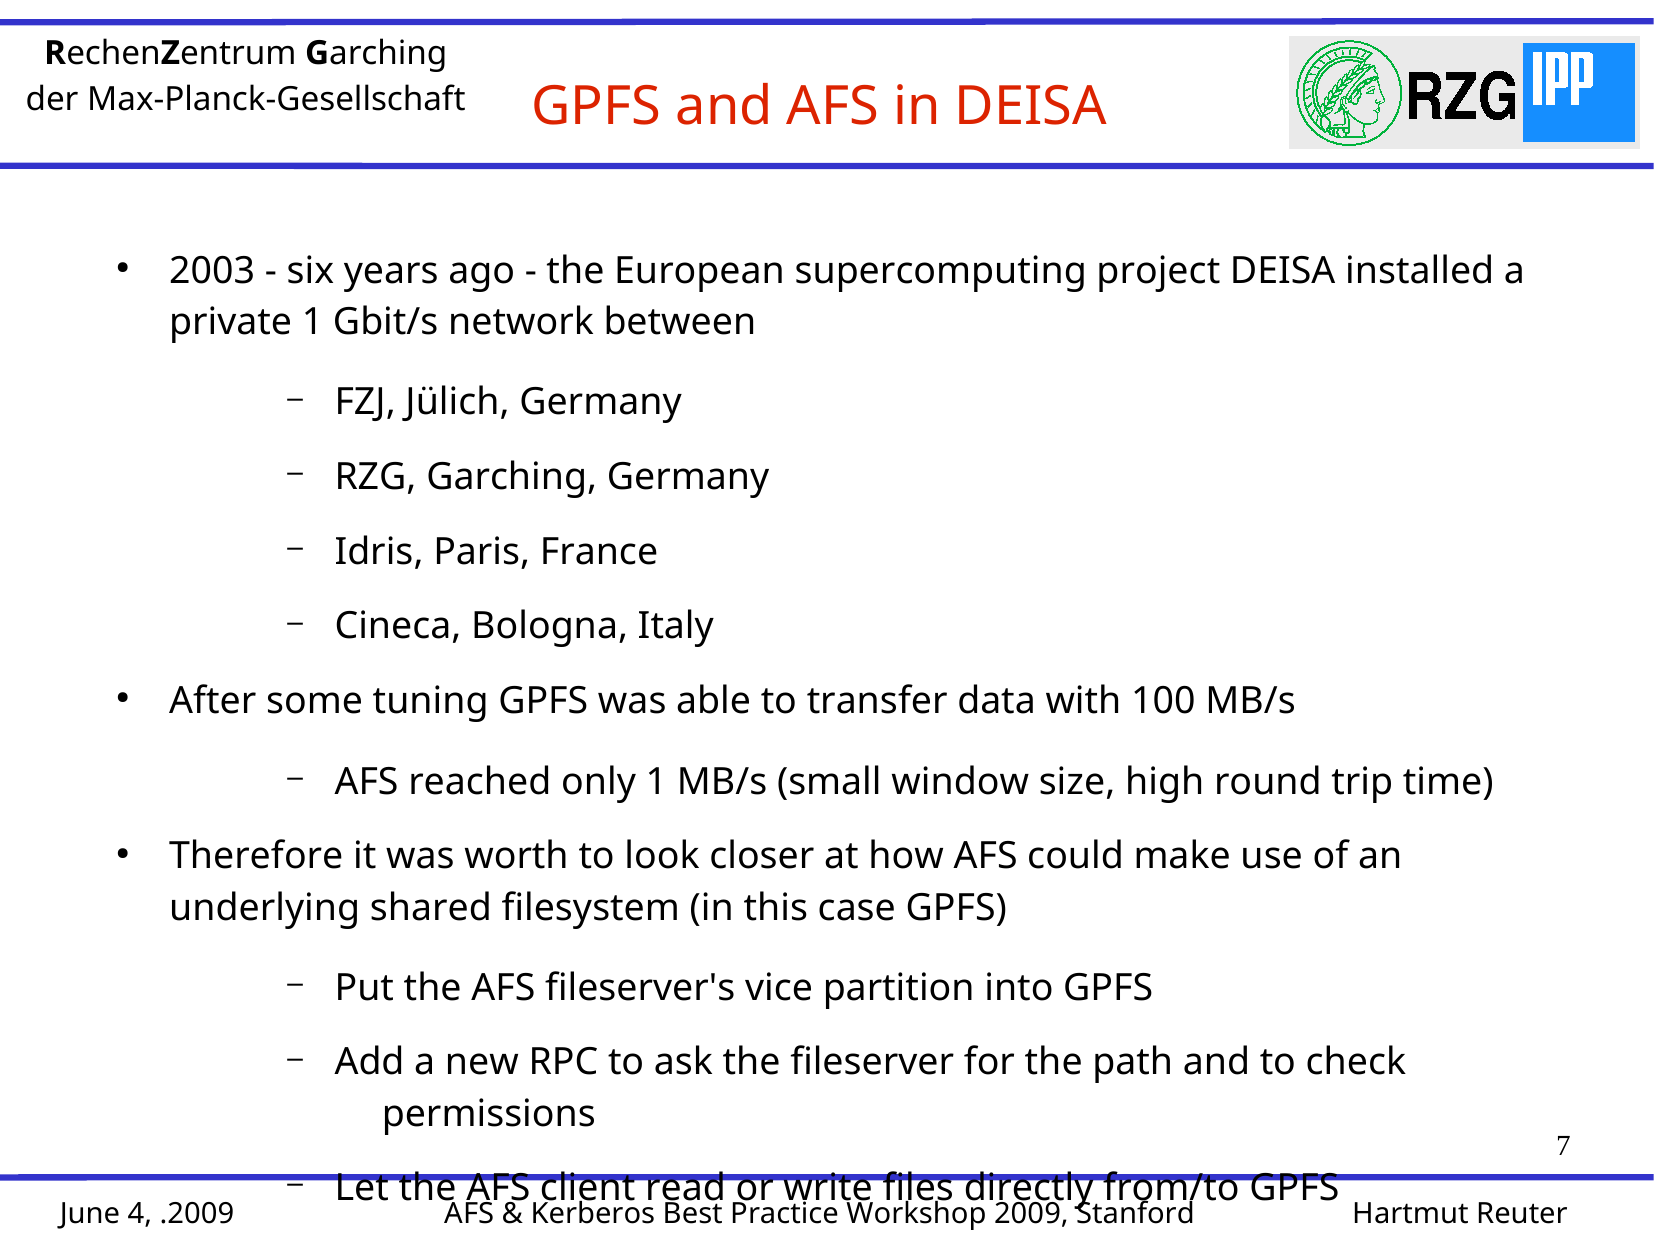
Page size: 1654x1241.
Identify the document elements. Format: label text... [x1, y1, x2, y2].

text_box GPFS and AFS in DEISA [0, 58, 1654, 184]
list 2003 - six years ago - the European supercomputing project DEISA installed a private 1 Gbit/s network between FZJ, Jülich, Germany RZG, Garching, Germany Idris, Paris, France Cineca, Bologna, Italy After some tuning GPFS was able to transfer data with 100 MB/s AFS reached only 1 MB/s (small window size, high round trip time) Therefore it was worth to look closer at how AFS could make use of an underlying shared filesystem (in this case GPFS) Put the AFS fileserver's vice partition into GPFS Add a new RPC to ask the fileserver for the path and to check permissions Let the AFS client read or write files directly from/to GPFS [83, 190, 1612, 1241]
picture [1289, 36, 1640, 58]
